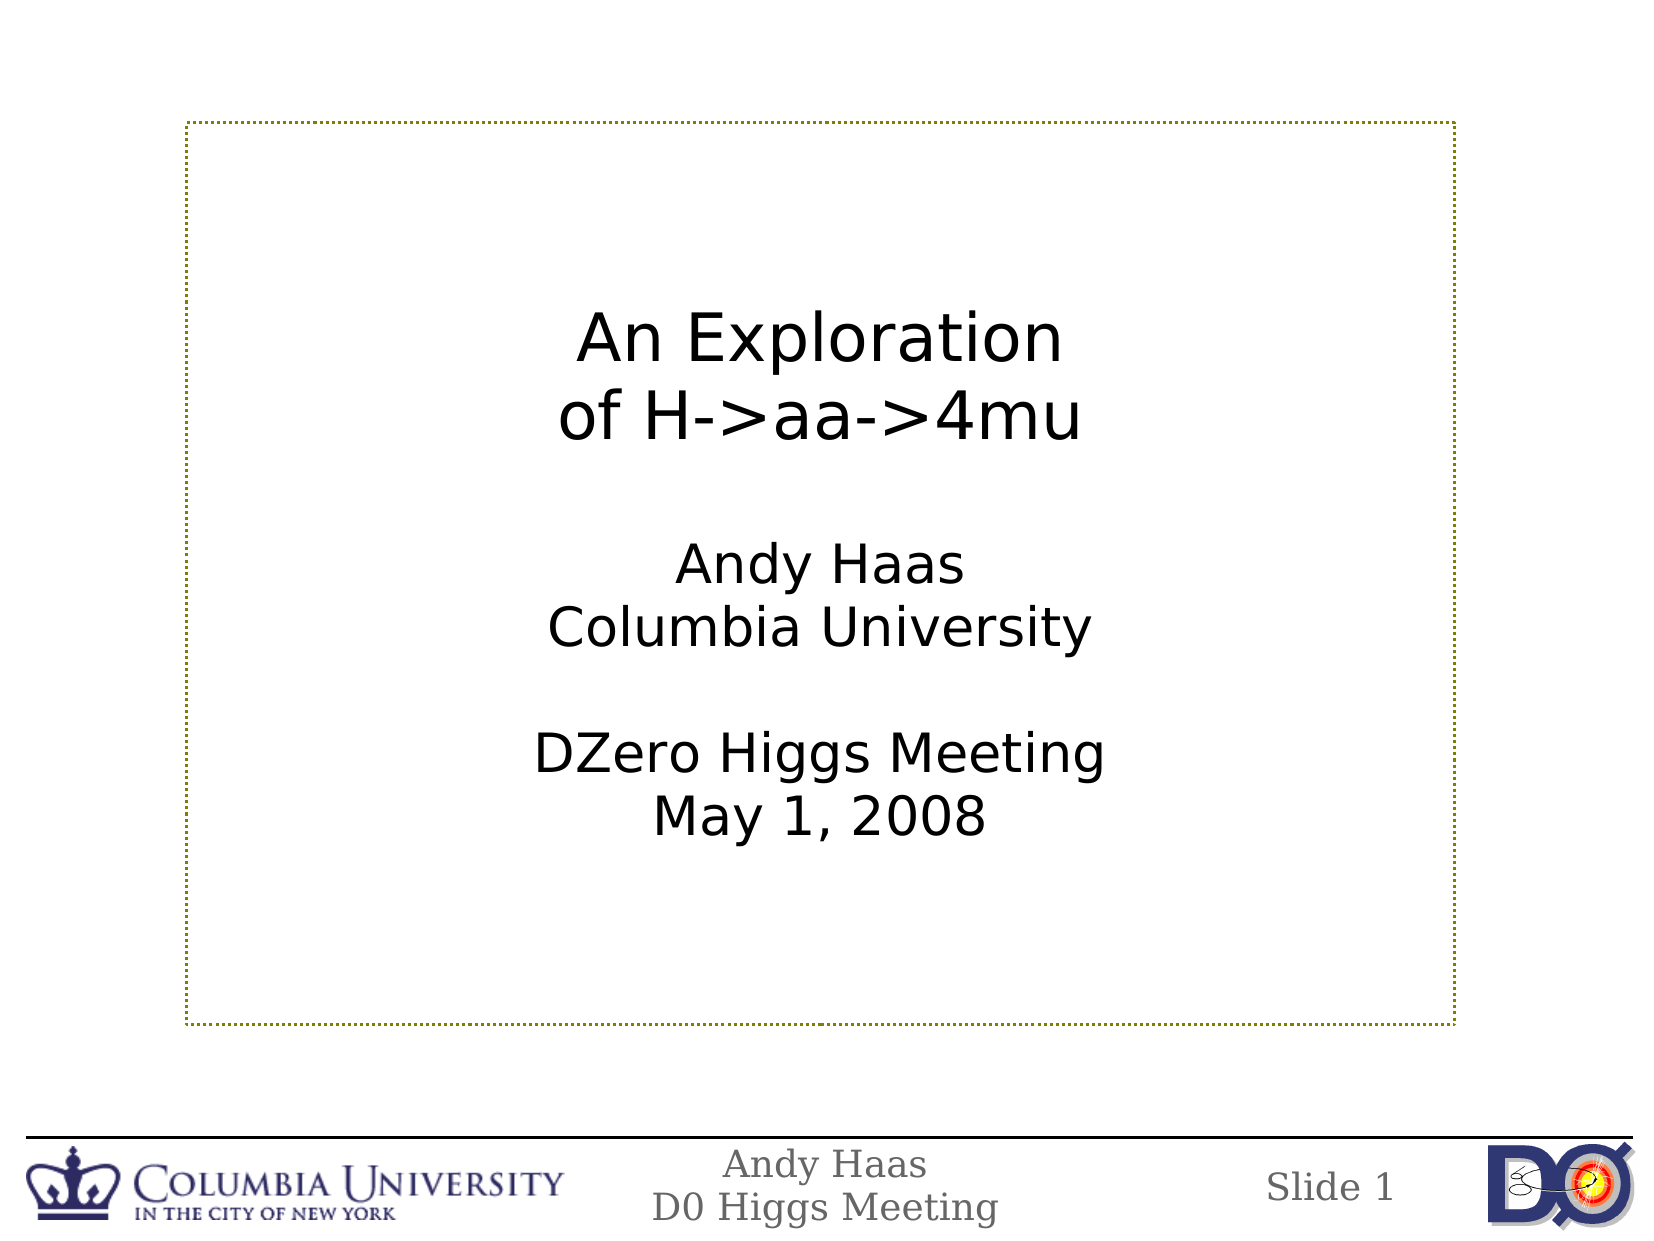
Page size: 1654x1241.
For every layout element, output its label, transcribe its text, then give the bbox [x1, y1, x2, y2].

picture [1479, 1140, 1639, 1233]
title An Exploration of H->aa->4mu Andy Haas Columbia University DZero Higgs Meeting May 1, 2008 [186, 122, 1455, 1025]
picture [26, 1146, 565, 1220]
